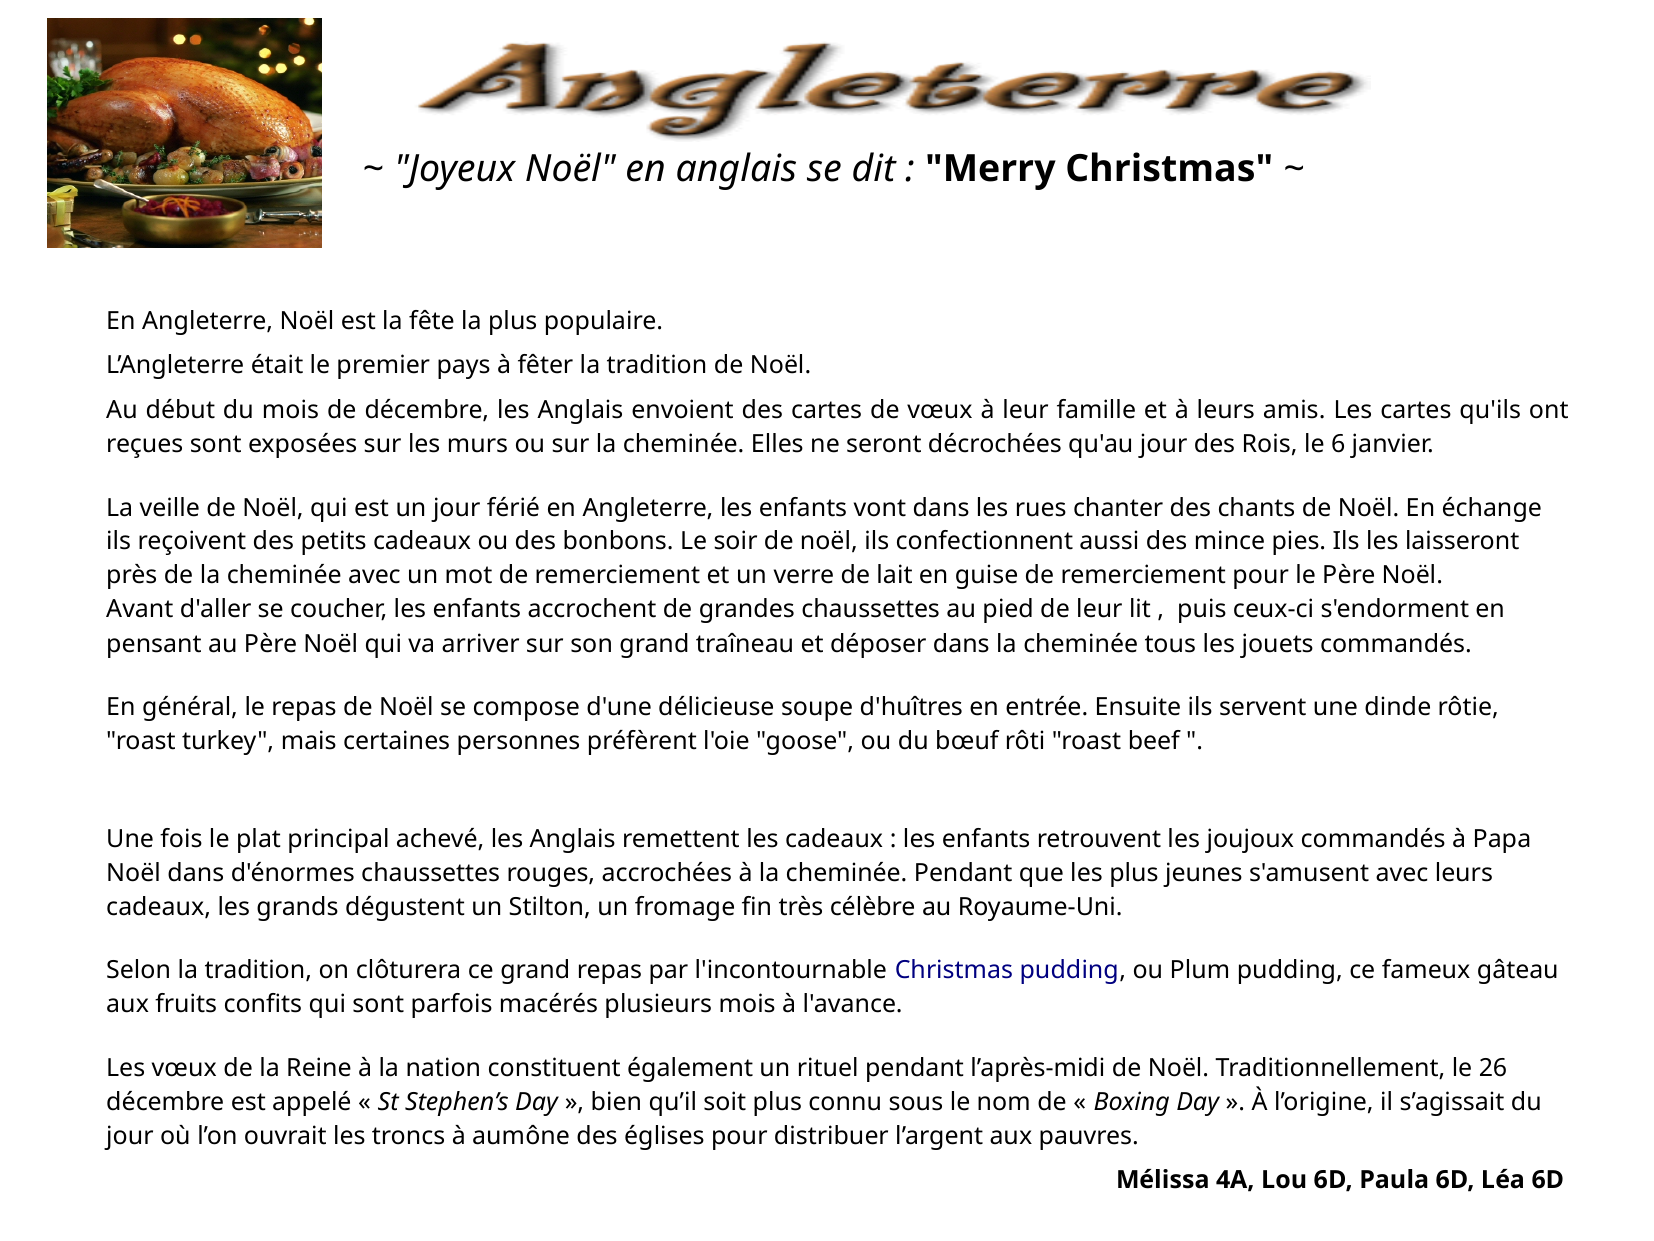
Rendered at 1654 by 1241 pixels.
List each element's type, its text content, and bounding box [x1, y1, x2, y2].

picture [389, 35, 1371, 142]
picture [47, 18, 322, 249]
list ~ "Joyeux Noël" en anglais se dit : "Merry Christmas" ~ En Angleterre, Noël est la fête la plus populaire. L’Angleterre était le premier pays à fêter la tradition de Noël. Au début du mois de décembre, les Anglais envoient des cartes de vœux à leur famille et à leurs amis. Les cartes qu'ils ont reçues sont exposées sur les murs ou sur la cheminée. Elles ne seront décrochées qu'au jour des Rois, le 6 janvier. La veille de Noël, qui est un jour férié en Angleterre, les enfants vont dans les rues chanter des chants de Noël. En échange ils reçoivent des petits cadeaux ou des bonbons. Le soir de noël, ils confectionnent aussi des mince pies. Ils les laisseront près de la cheminée avec un mot de remerciement et un verre de lait en guise de remerciement pour le Père Noël. Avant d'aller se coucher, les enfants accrochent de grandes chaussettes au pied de leur lit , puis ceux-ci s'endorment en pensant au Père Noël qui va arriver sur son grand traîneau et déposer dans la cheminée tous les jouets commandés. En général, le repas de Noël se compose d'une délicieuse soupe d'huîtres en entrée. Ensuite ils servent une dinde rôtie, "roast turkey", mais certaines personnes préfèrent l'oie "goose", ou du bœuf rôti "roast beef ". Une fois le plat principal achevé, les Anglais remettent les cadeaux : les enfants retrouvent les joujoux commandés à Papa Noël dans d'énormes chaussettes rouges, accrochées à la cheminée. Pendant que les plus jeunes s'amusent avec leurs cadeaux, les grands dégustent un Stilton, un fromage fin très célèbre au Royaume-Uni. Selon la tradition, on clôturera ce grand repas par l'incontournable Christmas pudding, ou Plum pudding, ce fameux gâteau aux fruits confits qui sont parfois macérés plusieurs mois à l'avance. Les vœux de la Reine à la nation constituent également un rituel pendant l’après-midi de Noël. Traditionnellement, le 26 décembre est appelé « St Stephen’s Day », bien qu’il soit plus connu sous le nom de « Boxing Day ». À l’origine, il s’agissait du jour où l’on ouvrait les troncs à aumône des églises pour distribuer l’argent aux pauvres. Mélissa 4A, Lou 6D, Paula 6D, Léa 6D [106, 141, 1572, 1205]
